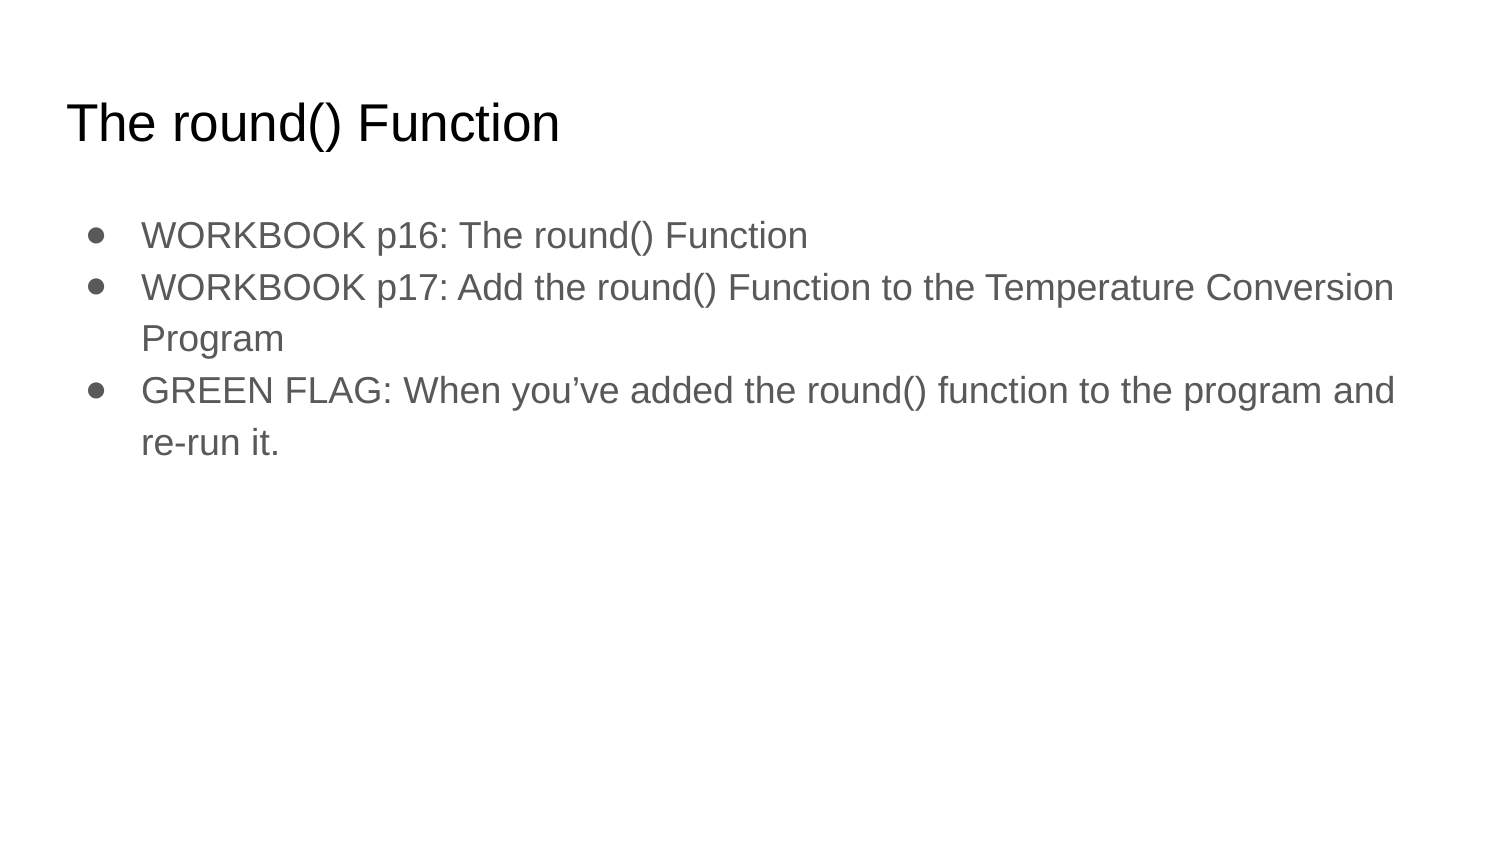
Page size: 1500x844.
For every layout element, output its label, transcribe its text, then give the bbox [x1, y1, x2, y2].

list WORKBOOK p16: The round() Function WORKBOOK p17: Add the round() Function to the Temperature Conversion Program GREEN FLAG: When you’ve added the round() function to the program and re-run it. [51, 189, 1449, 750]
title The round() Function [51, 72, 1449, 167]
